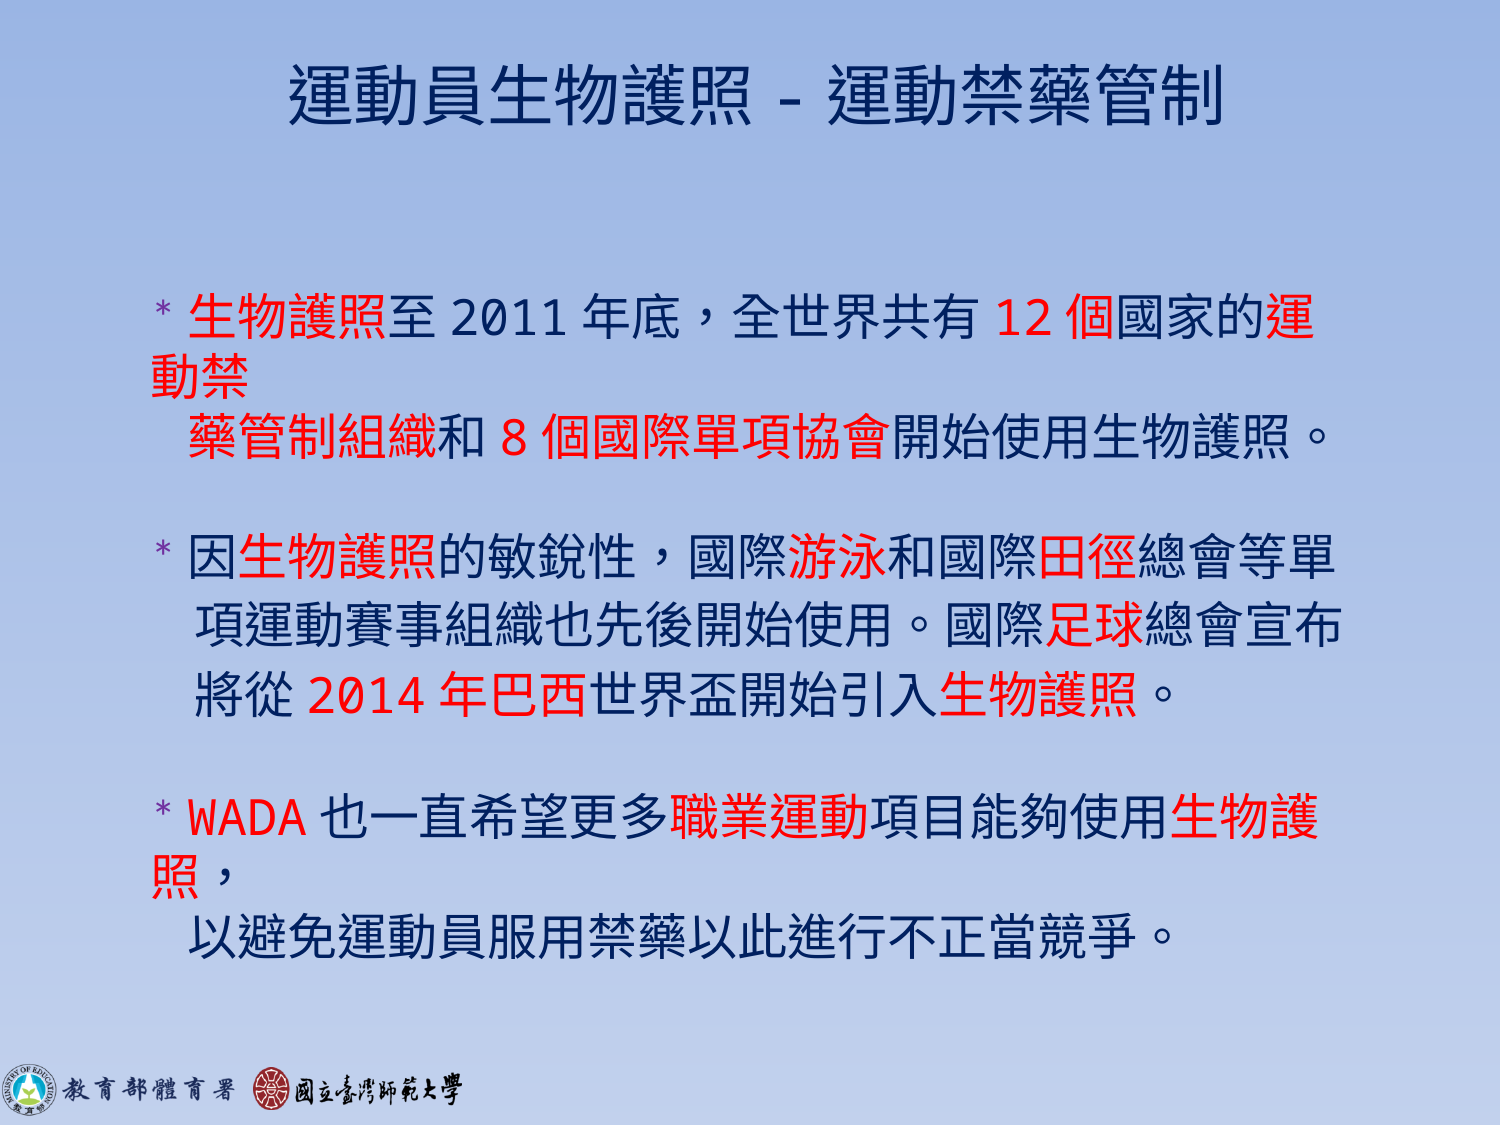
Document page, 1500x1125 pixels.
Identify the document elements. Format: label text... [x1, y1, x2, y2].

title 運動員生物護照-運動禁藥管制 [82, 0, 1433, 188]
text_box *生物護照至2011年底，全世界共有12個國家的運動禁 藥管制組織和8個國際單項協會開始使用生物護照。 *因生物護照的敏銳性，國際游泳和國際田徑總會等單 項運動賽事組織也先後開始使用。國際足球總會宣布 將從2014年巴西世界盃開始引入生物護照。 * WADA也一直希望更多職業運動項目能夠使用生物護照， 以避免運動員服用禁藥以此進行不正當競爭。 [136, 278, 1378, 1033]
